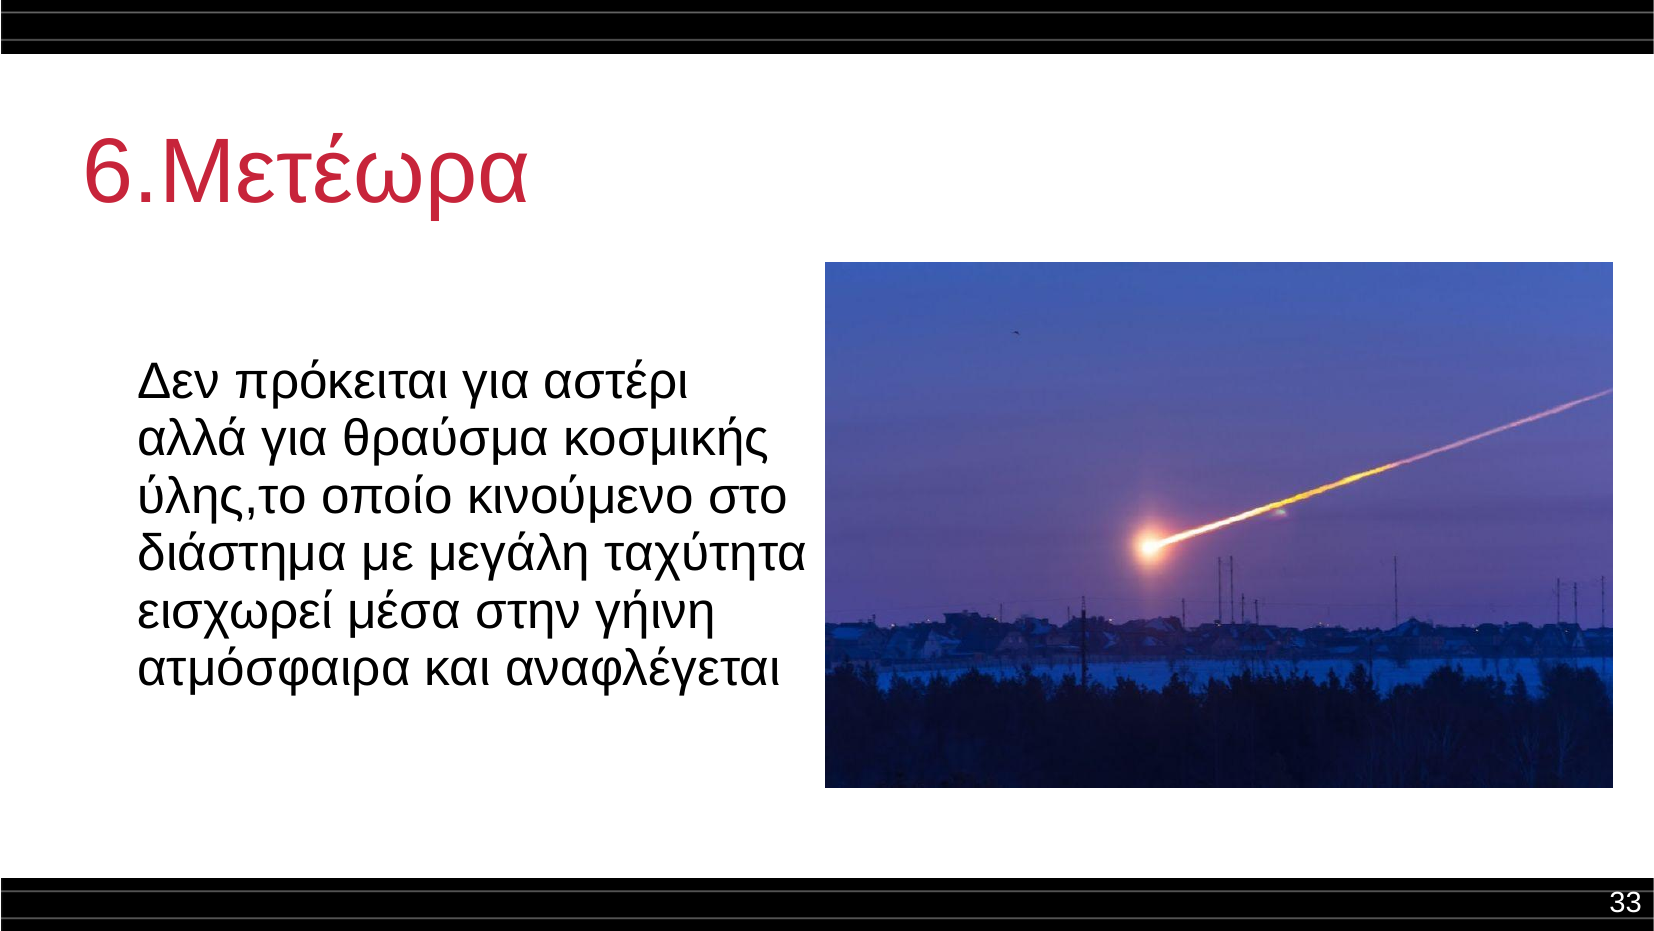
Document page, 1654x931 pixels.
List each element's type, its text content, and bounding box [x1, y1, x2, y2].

title 6.Μετέωρα [82, 92, 1571, 249]
picture [1, 0, 1654, 54]
picture [1, 878, 1654, 931]
list Δεν πρόκειται για αστέρι αλλά για θραύσμα κοσμικής ύλης,το οποίο κινούμενο στο διάστημα με μεγάλη ταχύτητα εισχωρεί μέσα στην γήινη ατμόσφαιρα και αναφλέγεται [82, 271, 809, 713]
picture [825, 262, 1613, 788]
